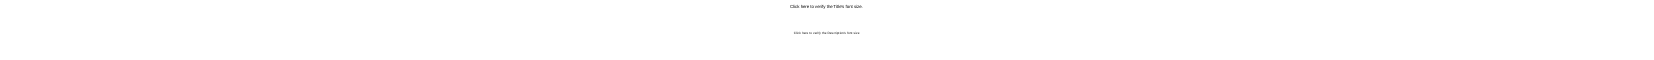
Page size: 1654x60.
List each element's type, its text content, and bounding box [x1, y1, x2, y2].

title Click here to verify the Title's font size. [82, 2, 1571, 13]
subtitle Click here to verify the Description's font size [82, 13, 1571, 53]
